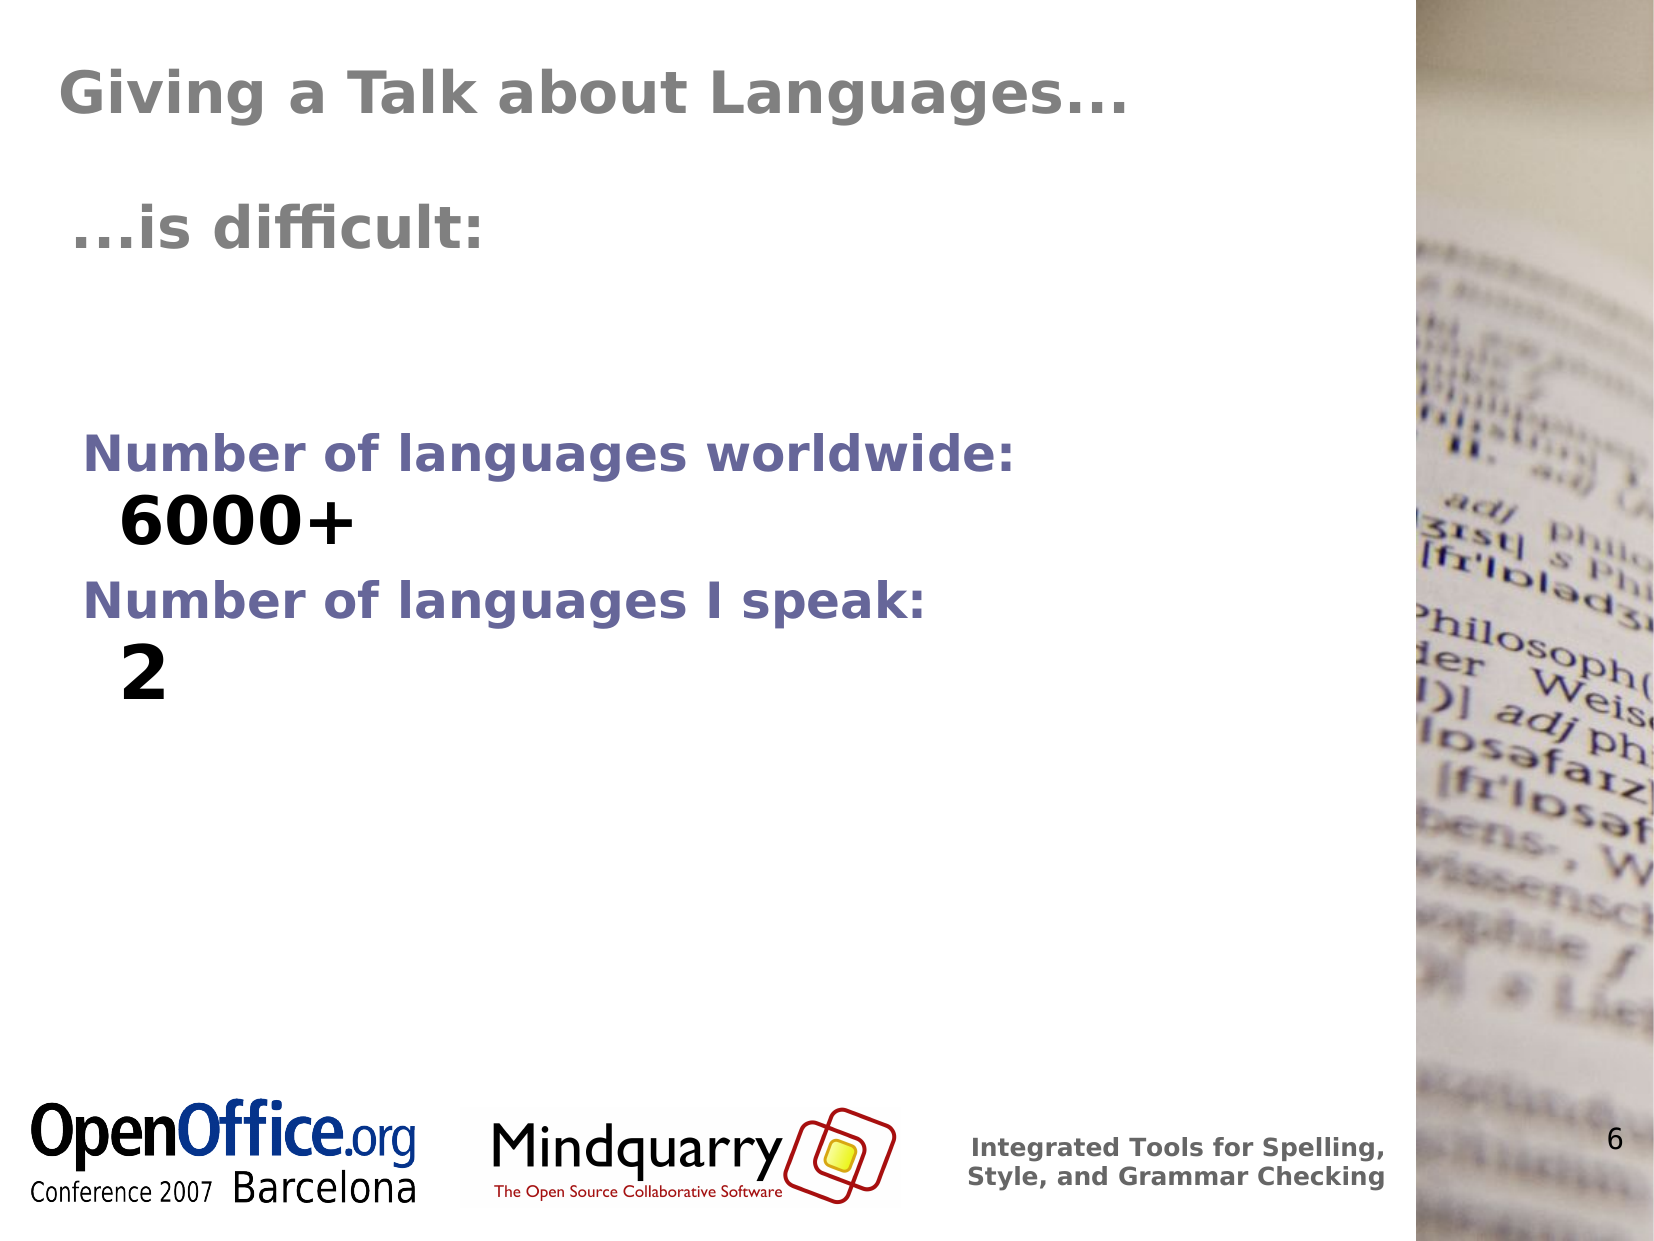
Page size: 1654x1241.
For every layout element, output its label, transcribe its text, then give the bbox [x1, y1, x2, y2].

picture [460, 1107, 901, 1208]
picture [31, 1098, 415, 1203]
list Giving a Talk about Languages... ...is difficult: Number of languages worldwide: 6000+ Number of languages I speak: 2 [59, 59, 1418, 945]
picture [1416, 0, 1654, 1241]
